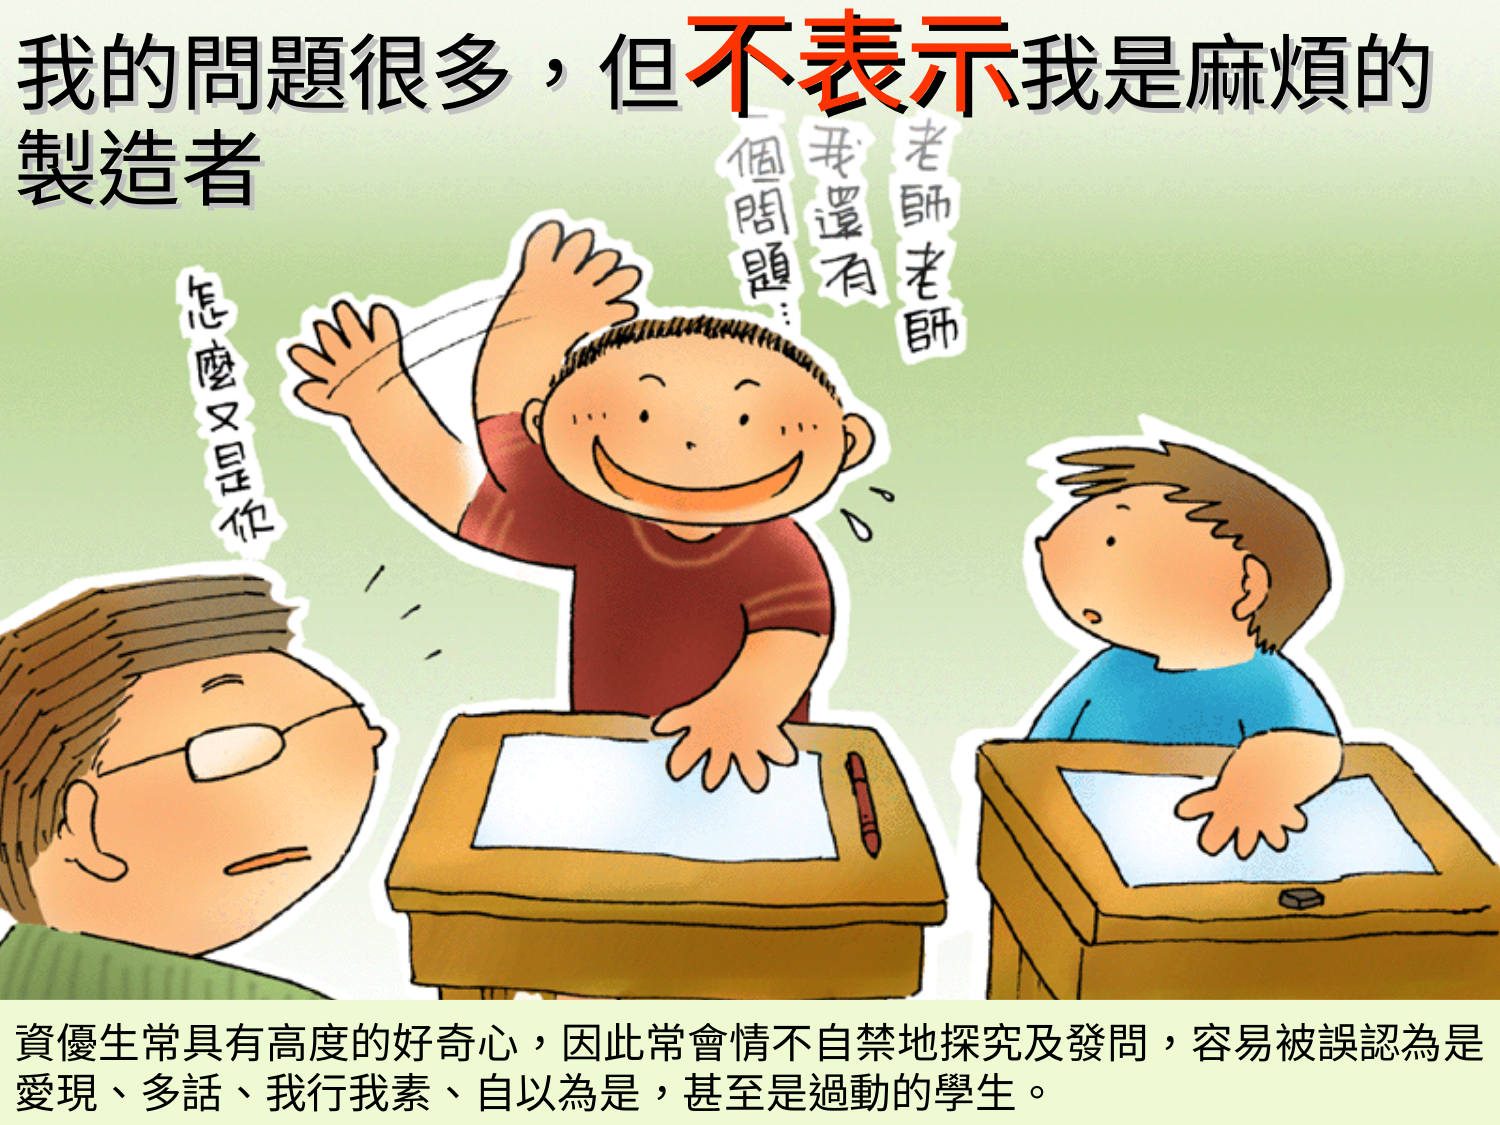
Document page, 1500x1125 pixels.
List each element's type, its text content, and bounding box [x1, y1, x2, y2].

picture [0, 225, 1500, 999]
subtitle 資優生常具有高度的好奇心，因此常會情不自禁地探究及發問，容易被誤認為是愛現、多話、我行我素、自以為是，甚至是過動的學生。 [0, 999, 1500, 1125]
title 我的問題很多，但不表示我是麻煩的製造者 [0, 0, 1500, 225]
